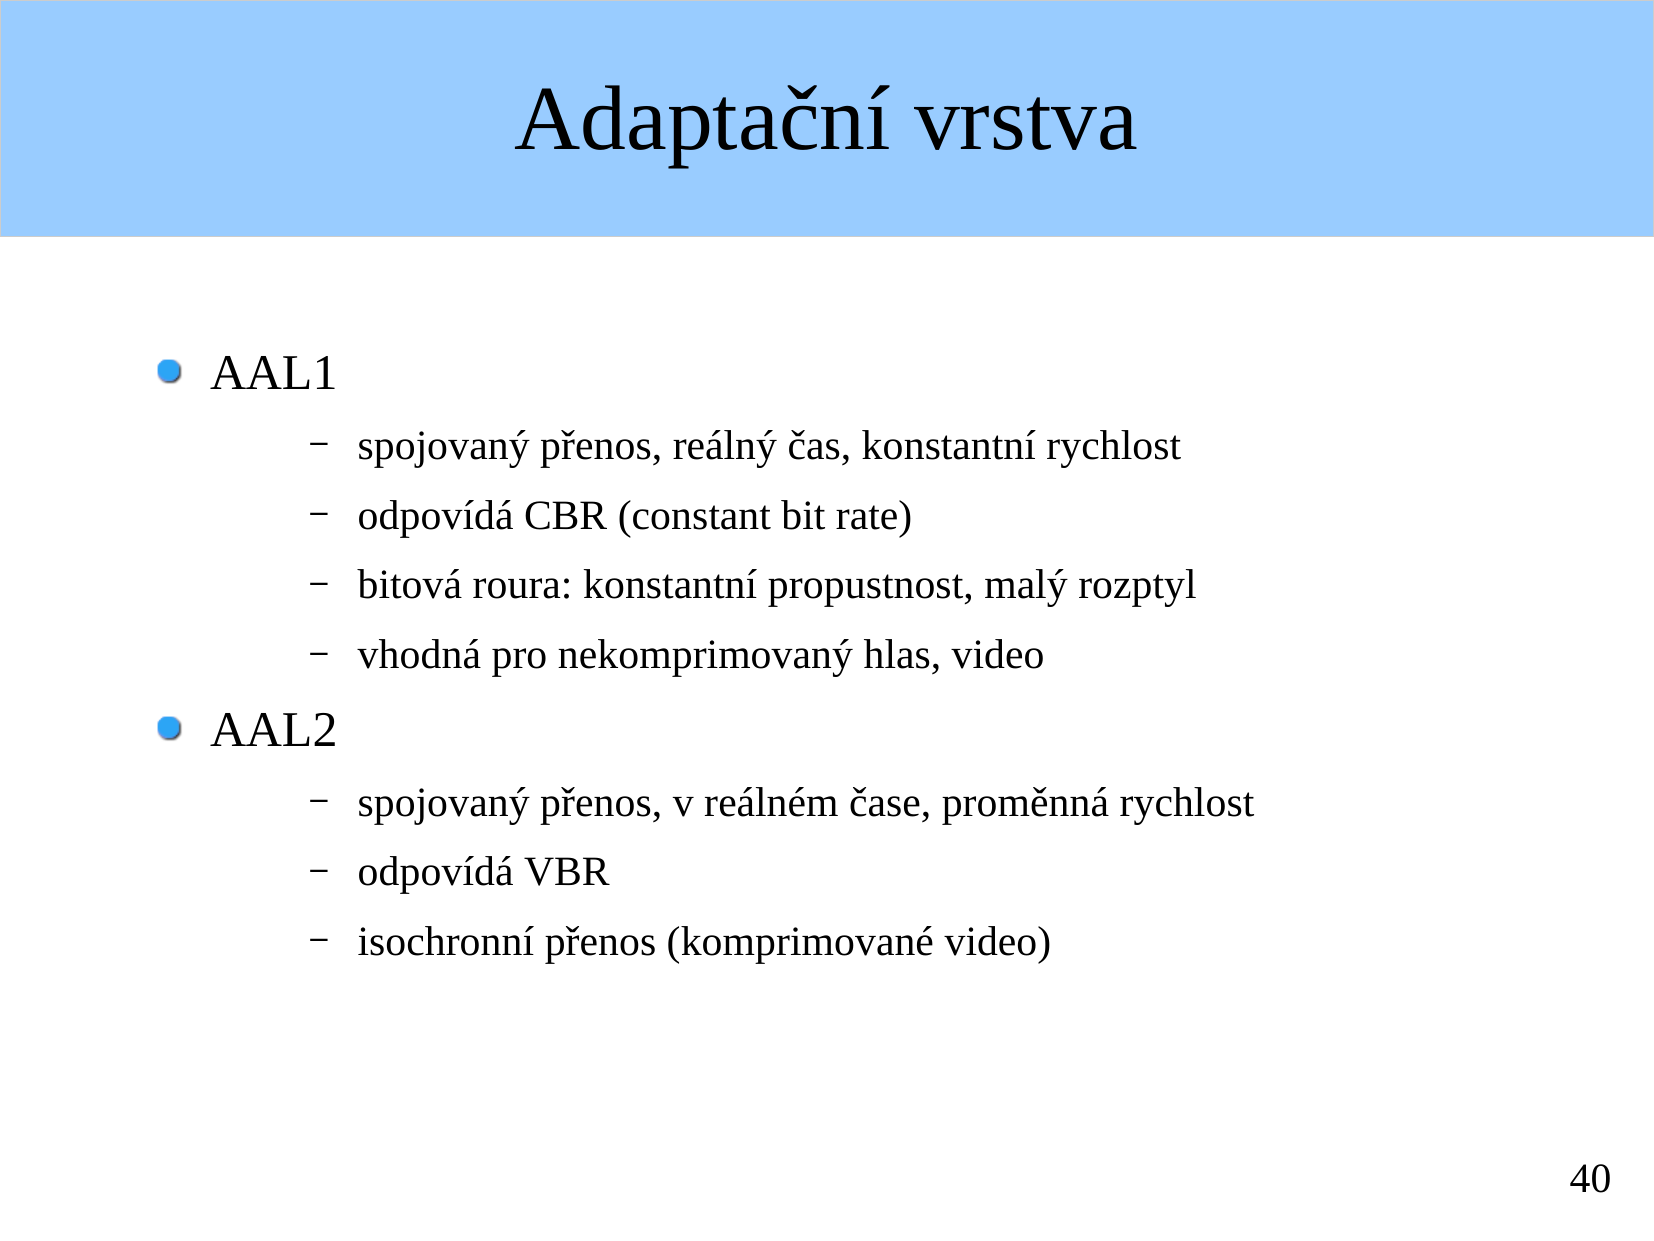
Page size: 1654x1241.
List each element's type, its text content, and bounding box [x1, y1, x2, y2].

list AAL1 spojovaný přenos, reálný čas, konstantní rychlost odpovídá CBR (constant bit rate) bitová roura: konstantní propustnost, malý rozptyl vhodná pro nekomprimovaný hlas, video AAL2 spojovaný přenos, v reálném čase, proměnná rychlost odpovídá VBR isochronní přenos (komprimované video) [121, 344, 1534, 1152]
title Adaptační vrstva [0, 0, 1654, 237]
